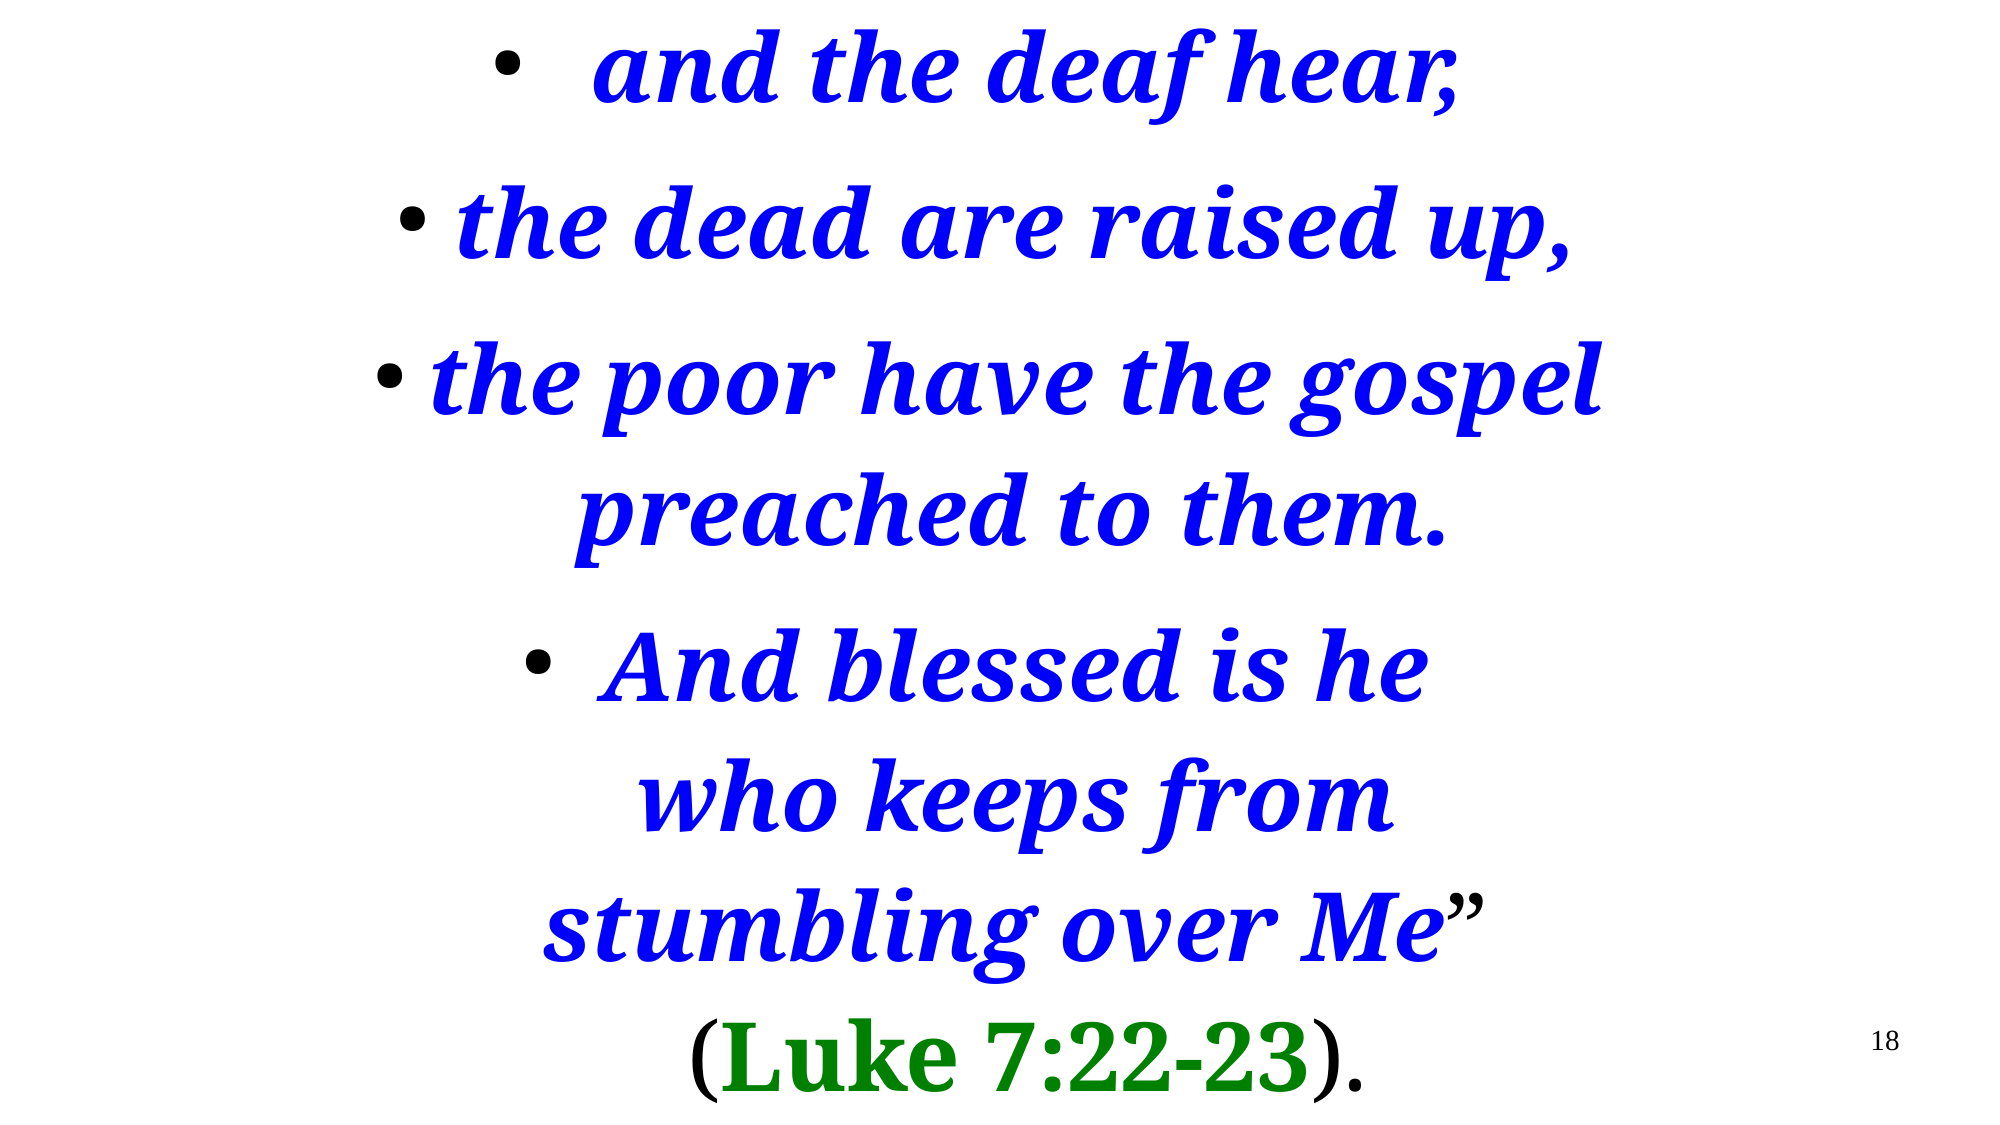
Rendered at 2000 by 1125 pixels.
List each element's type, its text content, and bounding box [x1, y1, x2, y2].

list and the deaf hear, the dead are raised up, the poor have the gospel preached to them. And blessed is he who keeps from stumbling over Me” (Luke 7:22-23). [0, 0, 1996, 1123]
